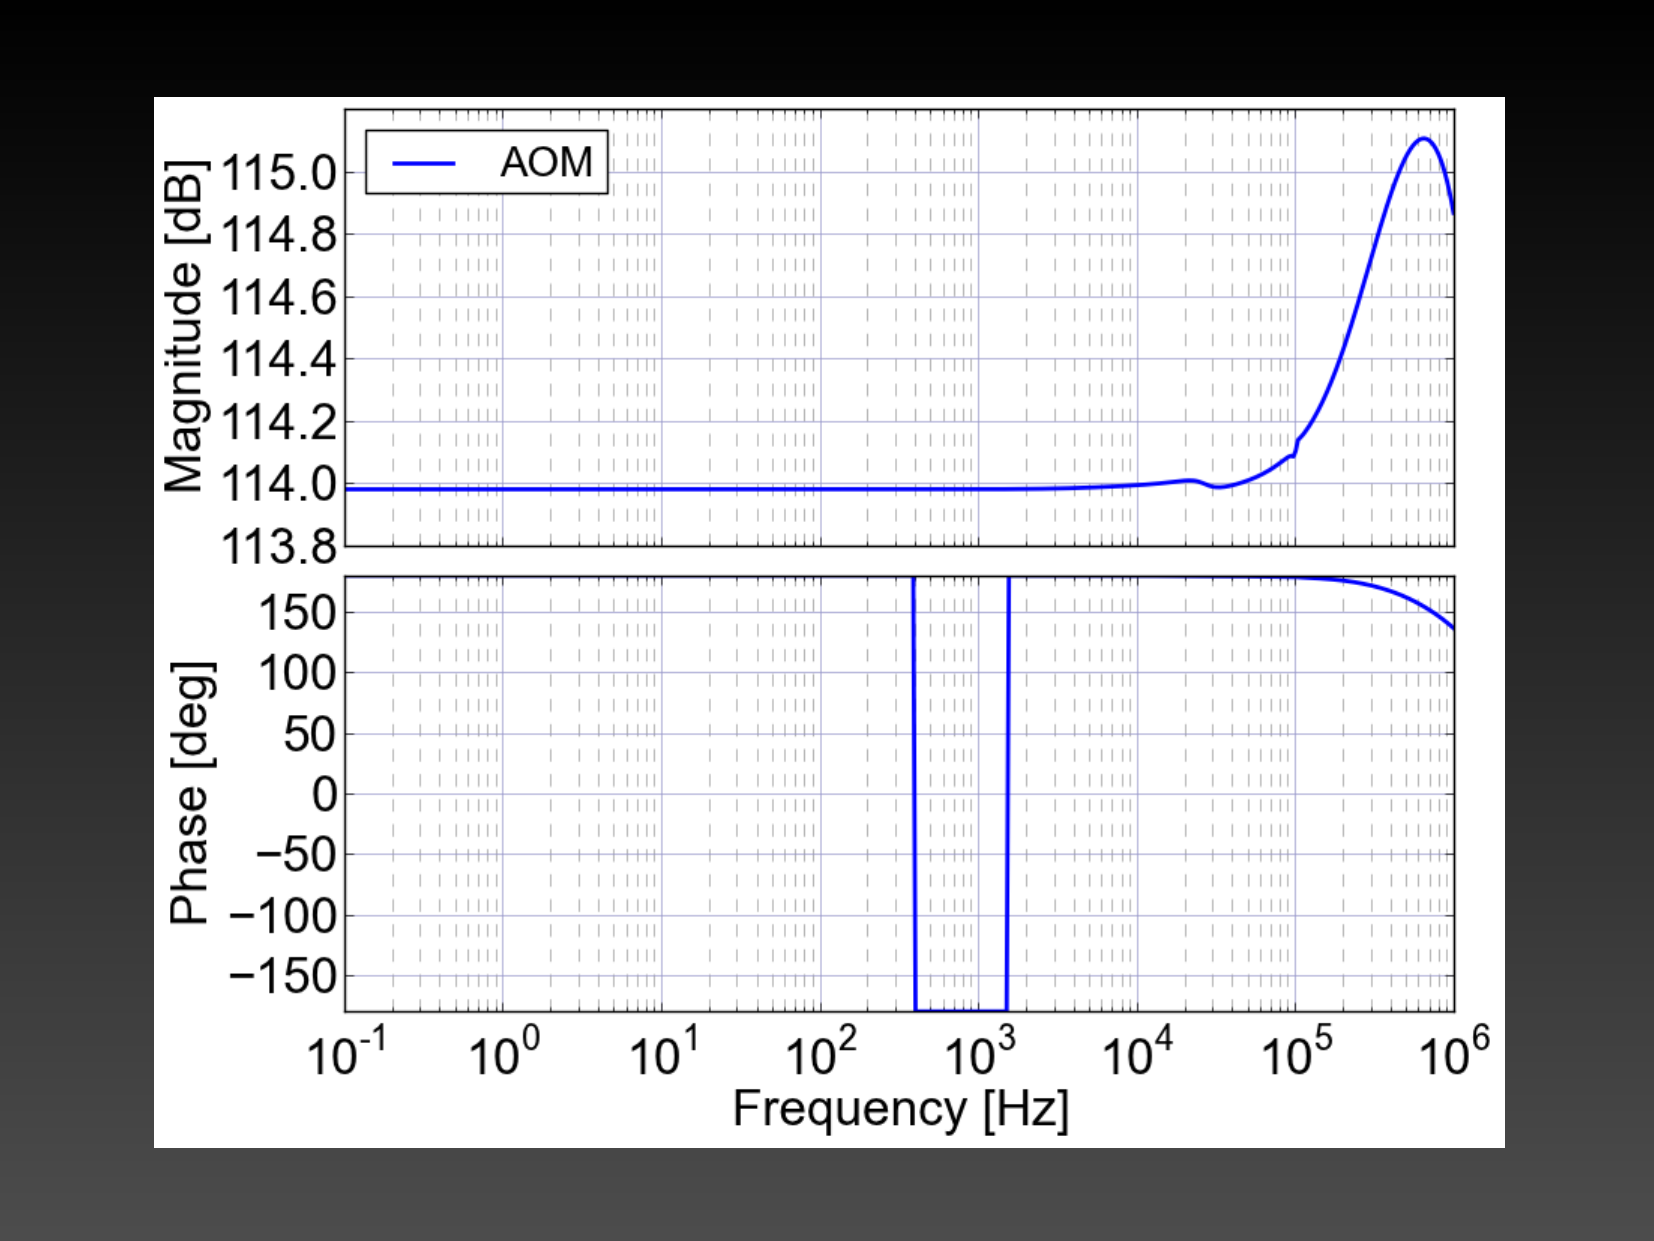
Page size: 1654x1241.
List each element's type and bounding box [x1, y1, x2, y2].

picture [154, 97, 1505, 1148]
